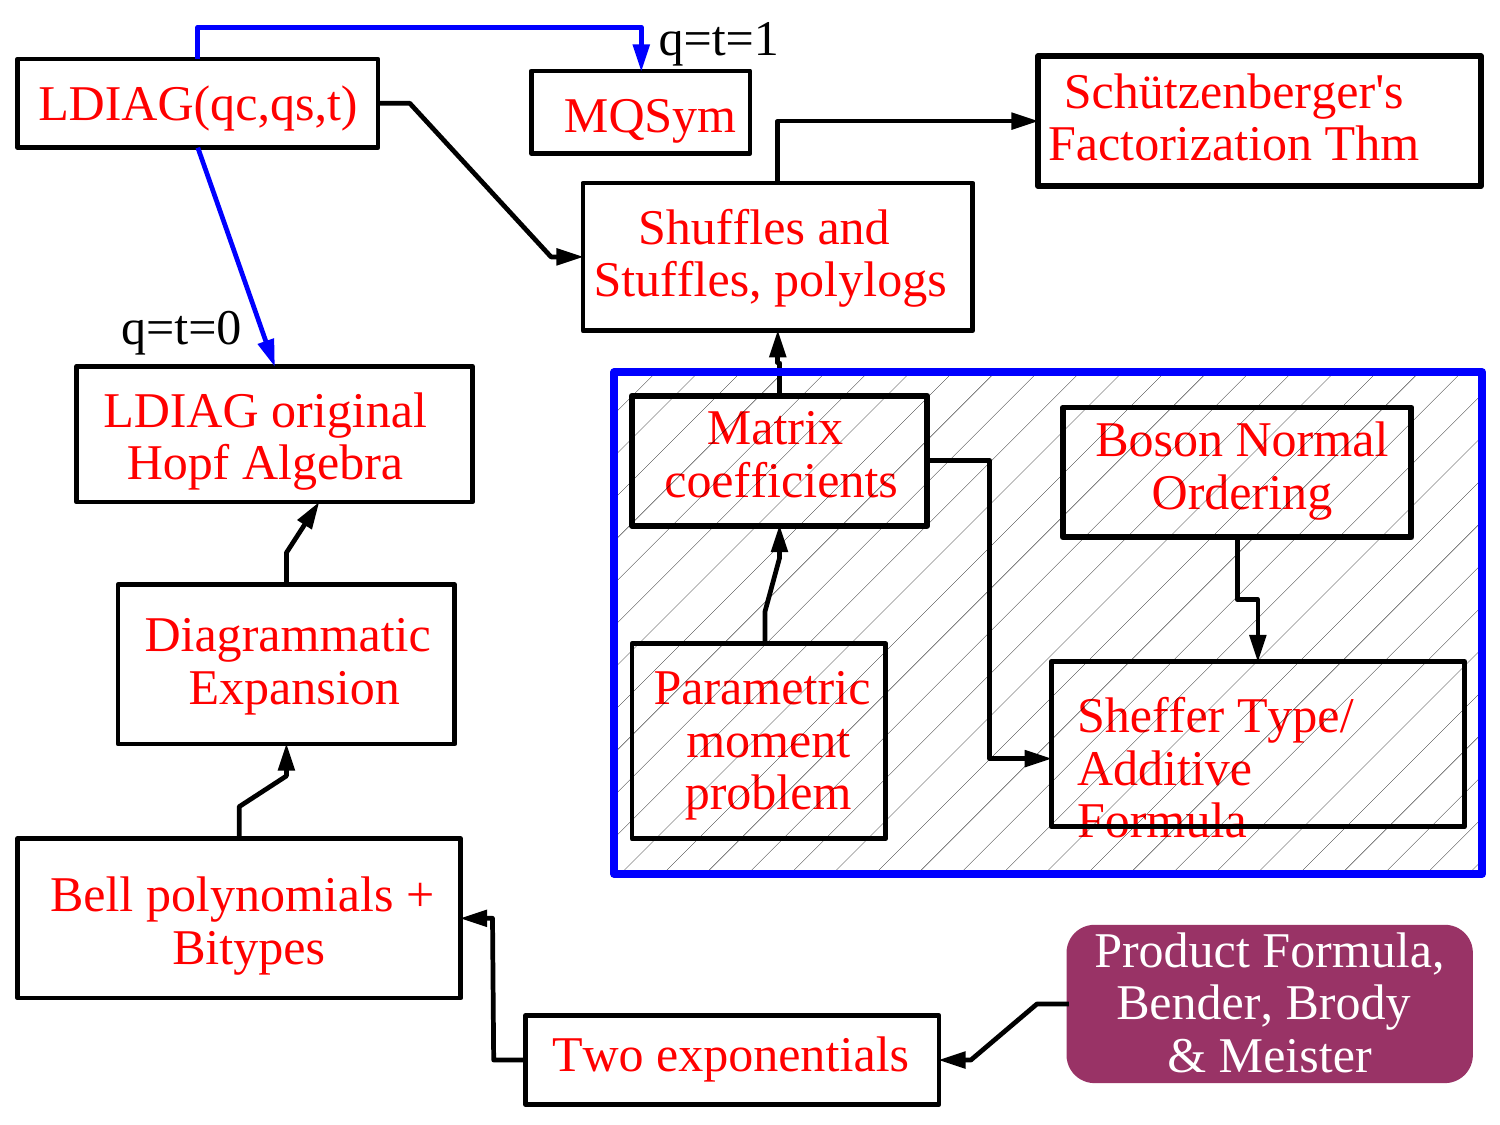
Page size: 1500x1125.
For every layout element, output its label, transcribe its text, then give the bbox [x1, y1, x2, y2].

text_box Two exponentials [537, 1021, 925, 1093]
text_box MQSym [549, 82, 748, 151]
text_box q=t=0 [106, 295, 257, 367]
text_box Shuffles and Stuffles, polylogs [585, 194, 963, 320]
text_box q=t=1 [643, 5, 810, 78]
text_box [614, 372, 1483, 875]
text_box LDIAG(qc,qs,t) [23, 70, 373, 142]
text_box Diagrammatic Expansion [129, 602, 452, 727]
text_box LDIAG original Hopf Algebra [88, 377, 470, 500]
text_box Bell polynomials + Bitypes [35, 862, 462, 987]
text_box Product Formula, Bender, Brody & Meister [1068, 927, 1471, 1081]
text_box Schützenberger's Factorization Thm [1041, 59, 1447, 183]
